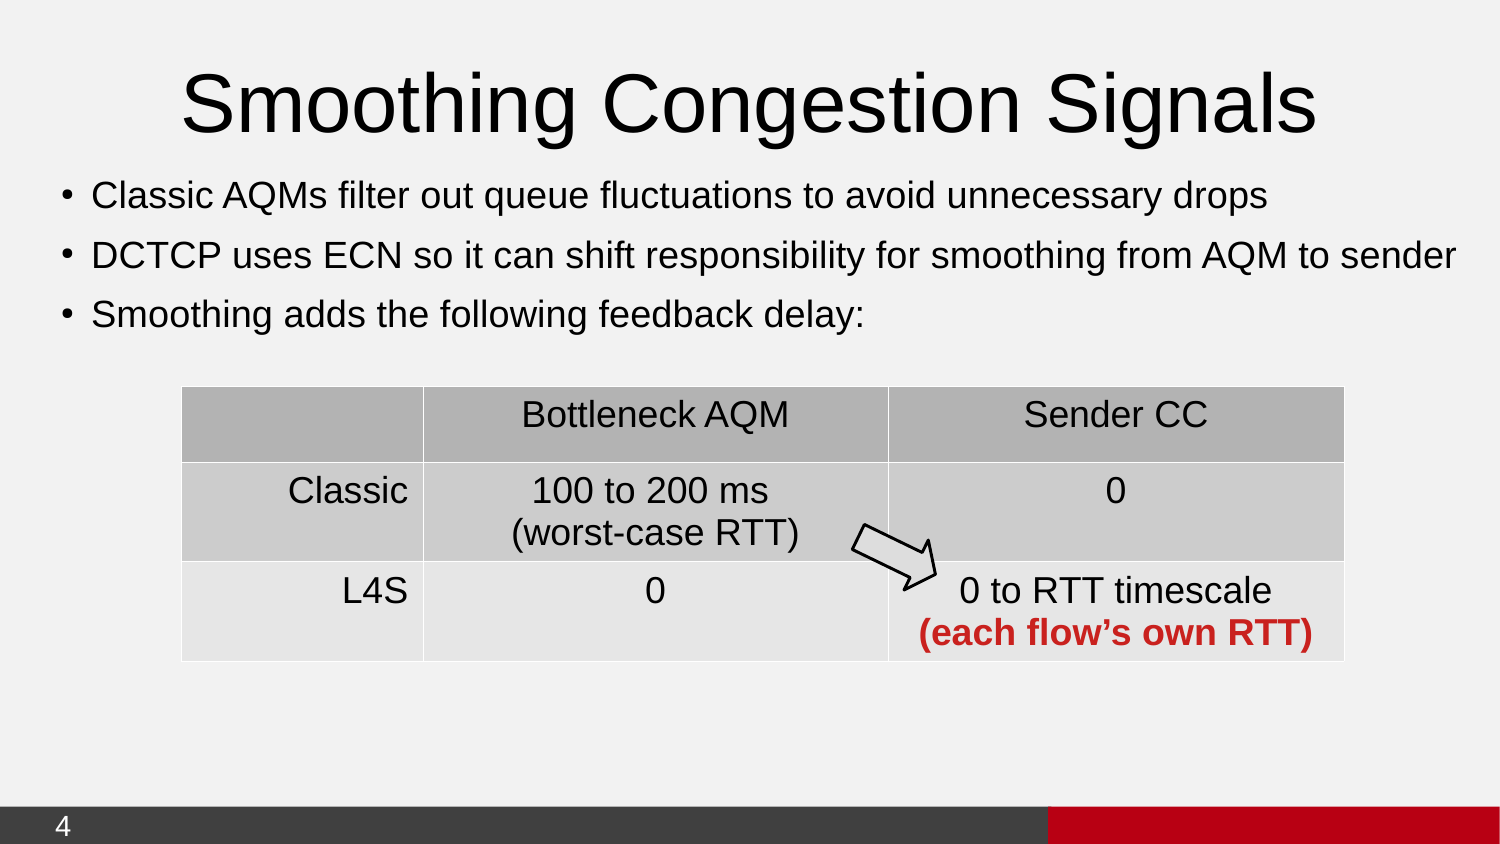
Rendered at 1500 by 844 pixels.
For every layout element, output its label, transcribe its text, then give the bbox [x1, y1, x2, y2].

table_cell 100 to 200 ms (worst-case RTT) [424, 463, 888, 561]
table_header Sender CC [889, 387, 1344, 462]
table_cell L4S [182, 562, 423, 661]
table_header [182, 387, 423, 462]
title Smoothing Congestion Signals [75, 33, 1425, 174]
table_cell 0 to RTT timescale (each flow’s own RTT) [889, 562, 1344, 661]
table_cell 0 [889, 463, 1344, 561]
table_cell 0 [424, 562, 888, 661]
text_box [852, 524, 936, 591]
table_header Bottleneck AQM [424, 387, 888, 462]
list Classic AQMs filter out queue fluctuations to avoid unnecessary drops DCTCP uses ECN so it can shift responsibility for smoothing from AQM to sender Smoothing adds the following feedback delay: [50, 174, 1469, 352]
table_cell Classic [182, 463, 423, 561]
